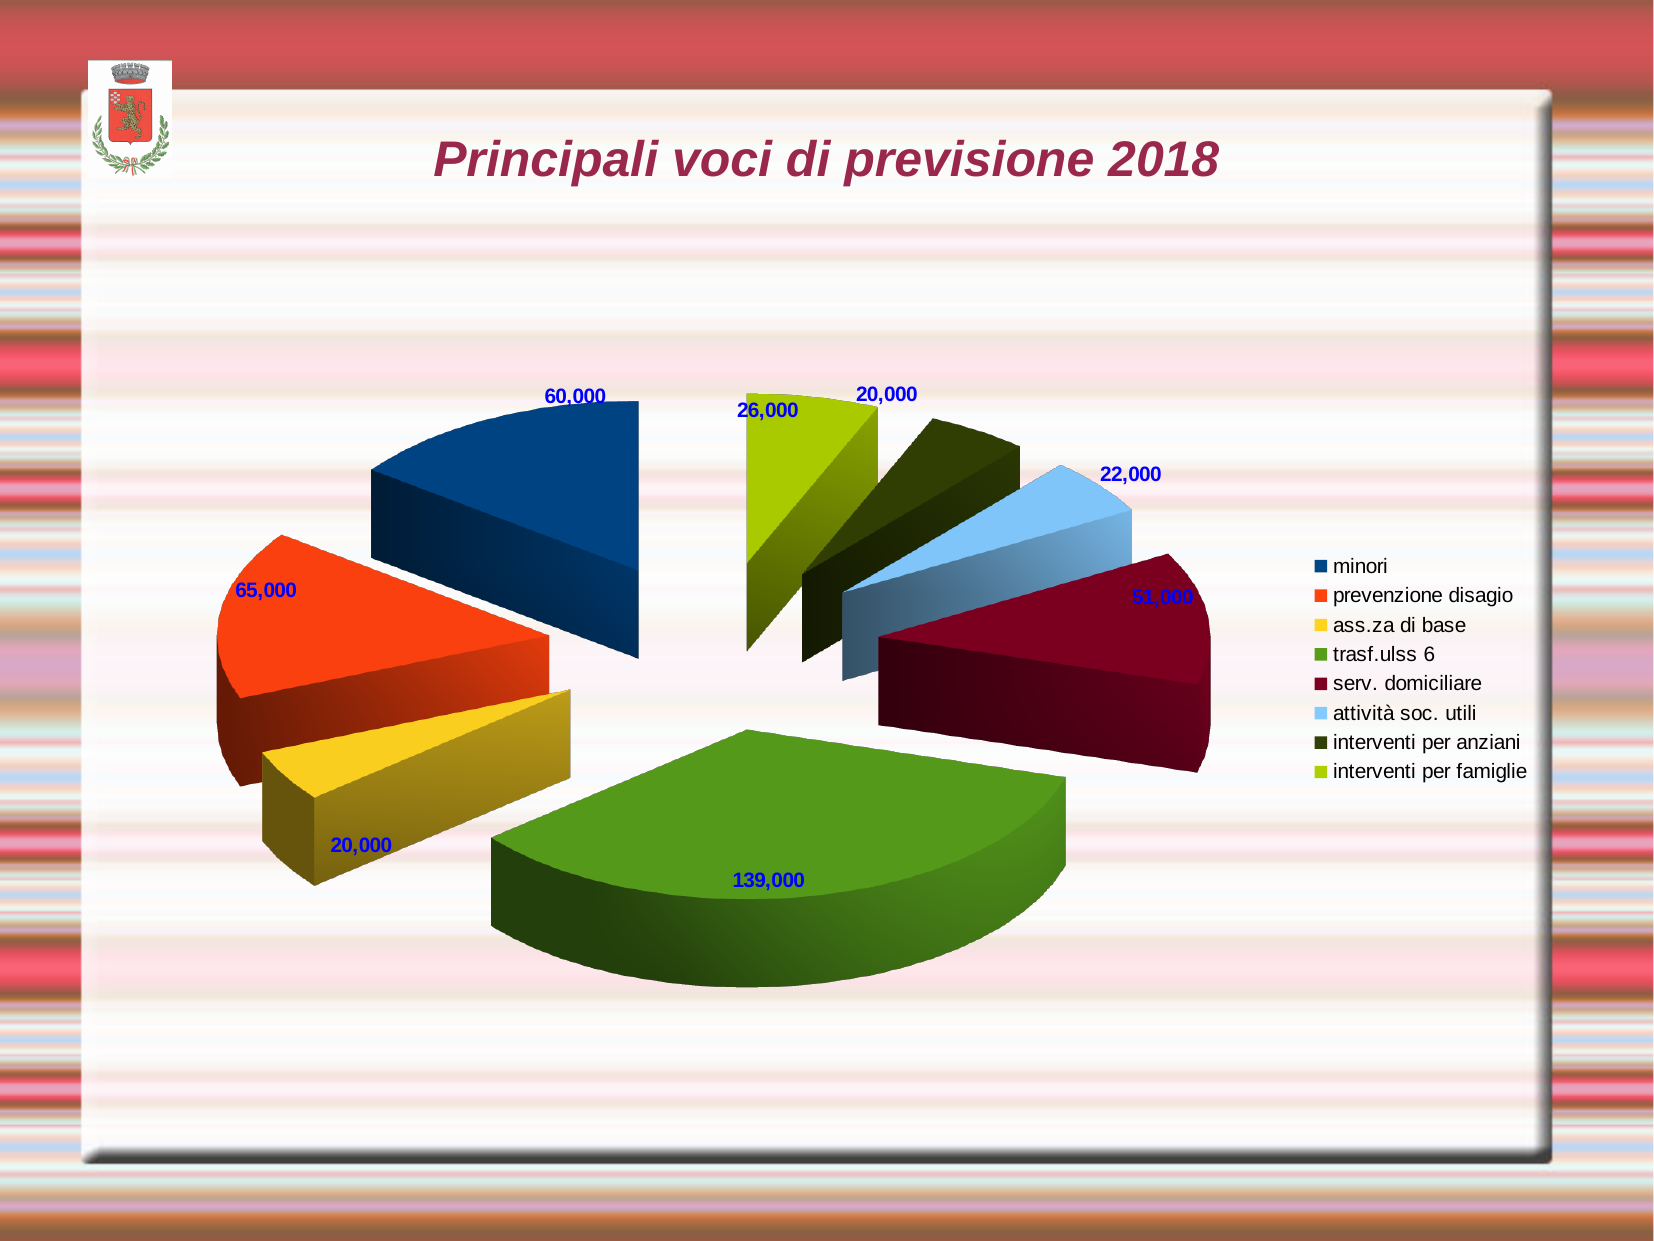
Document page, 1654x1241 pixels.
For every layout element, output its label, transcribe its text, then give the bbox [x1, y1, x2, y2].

chart [115, 241, 1547, 1097]
picture [0, 0, 1654, 1241]
title Principali voci di previsione 2018 [82, 55, 1571, 263]
